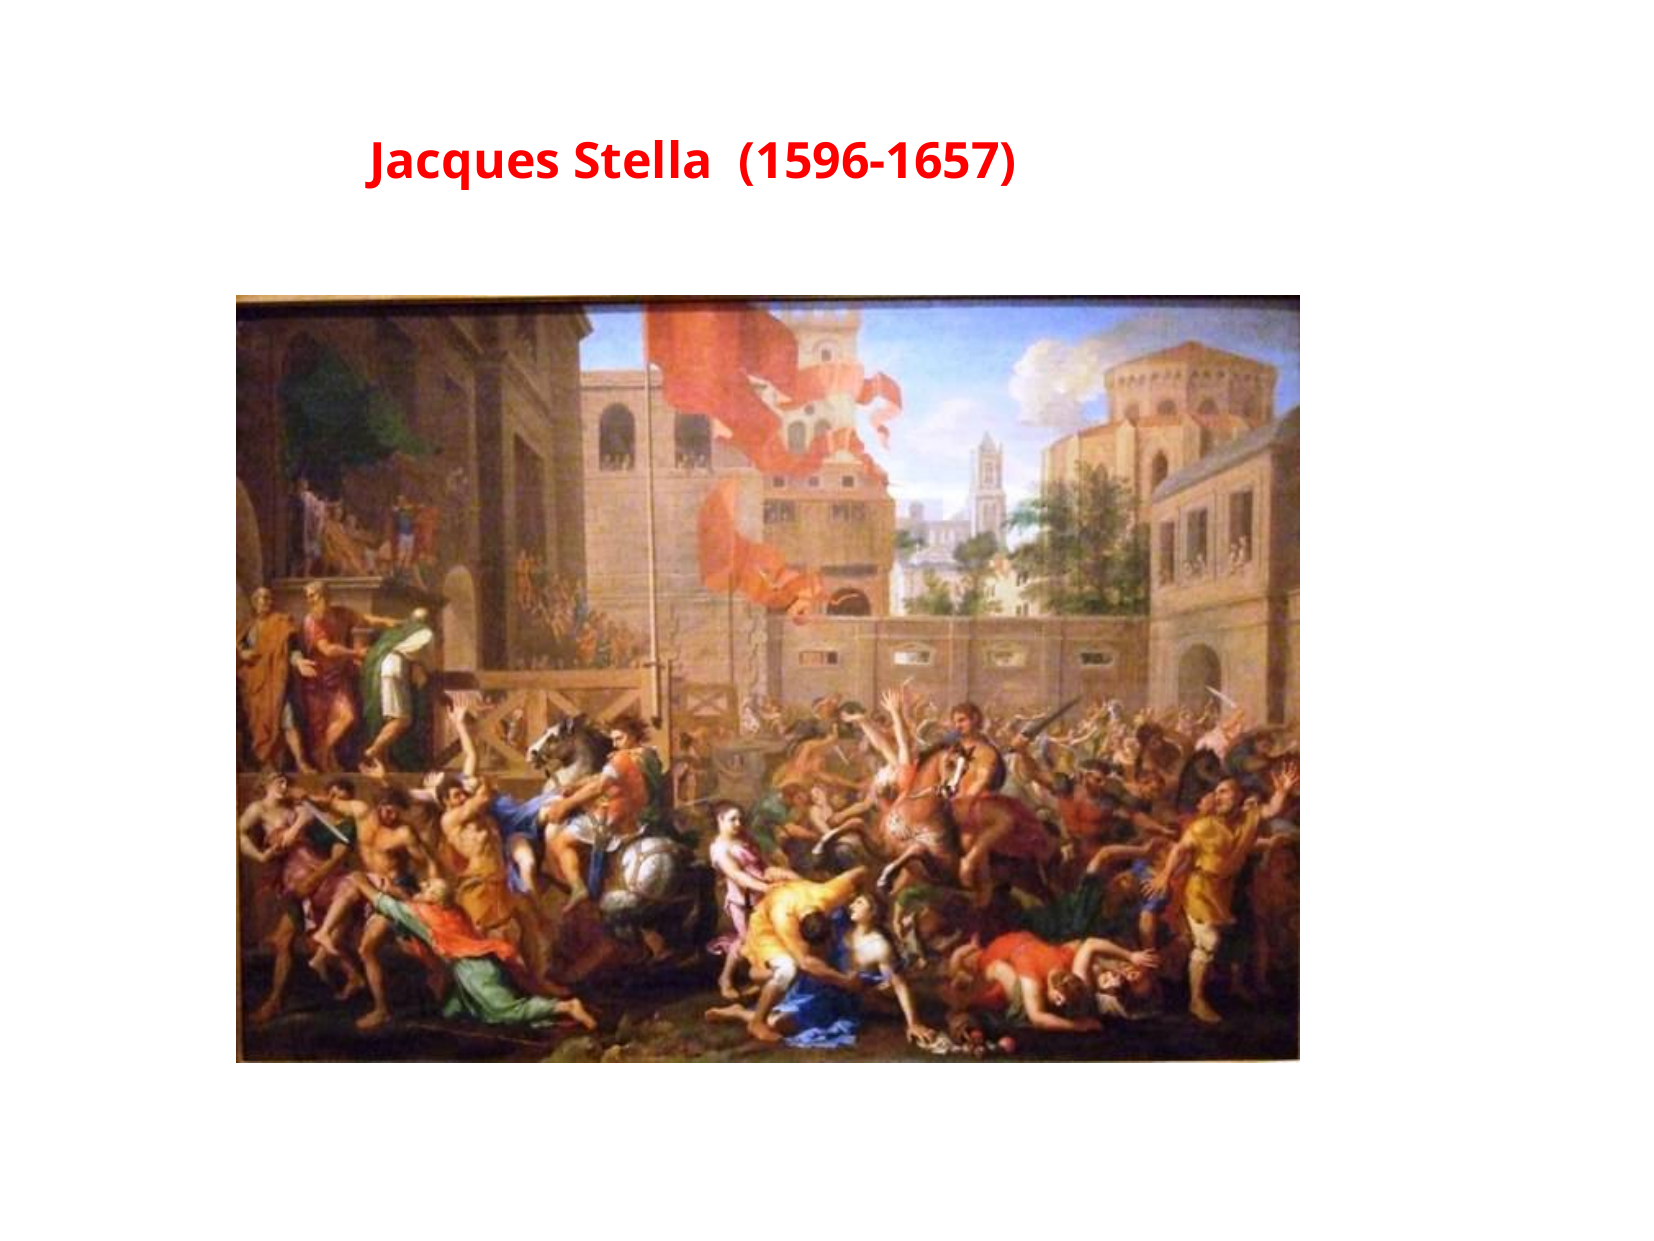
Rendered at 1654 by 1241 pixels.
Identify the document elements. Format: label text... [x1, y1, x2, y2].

picture [236, 295, 1300, 1063]
text_box Jacques Stella (1596-1657) [354, 118, 1270, 203]
